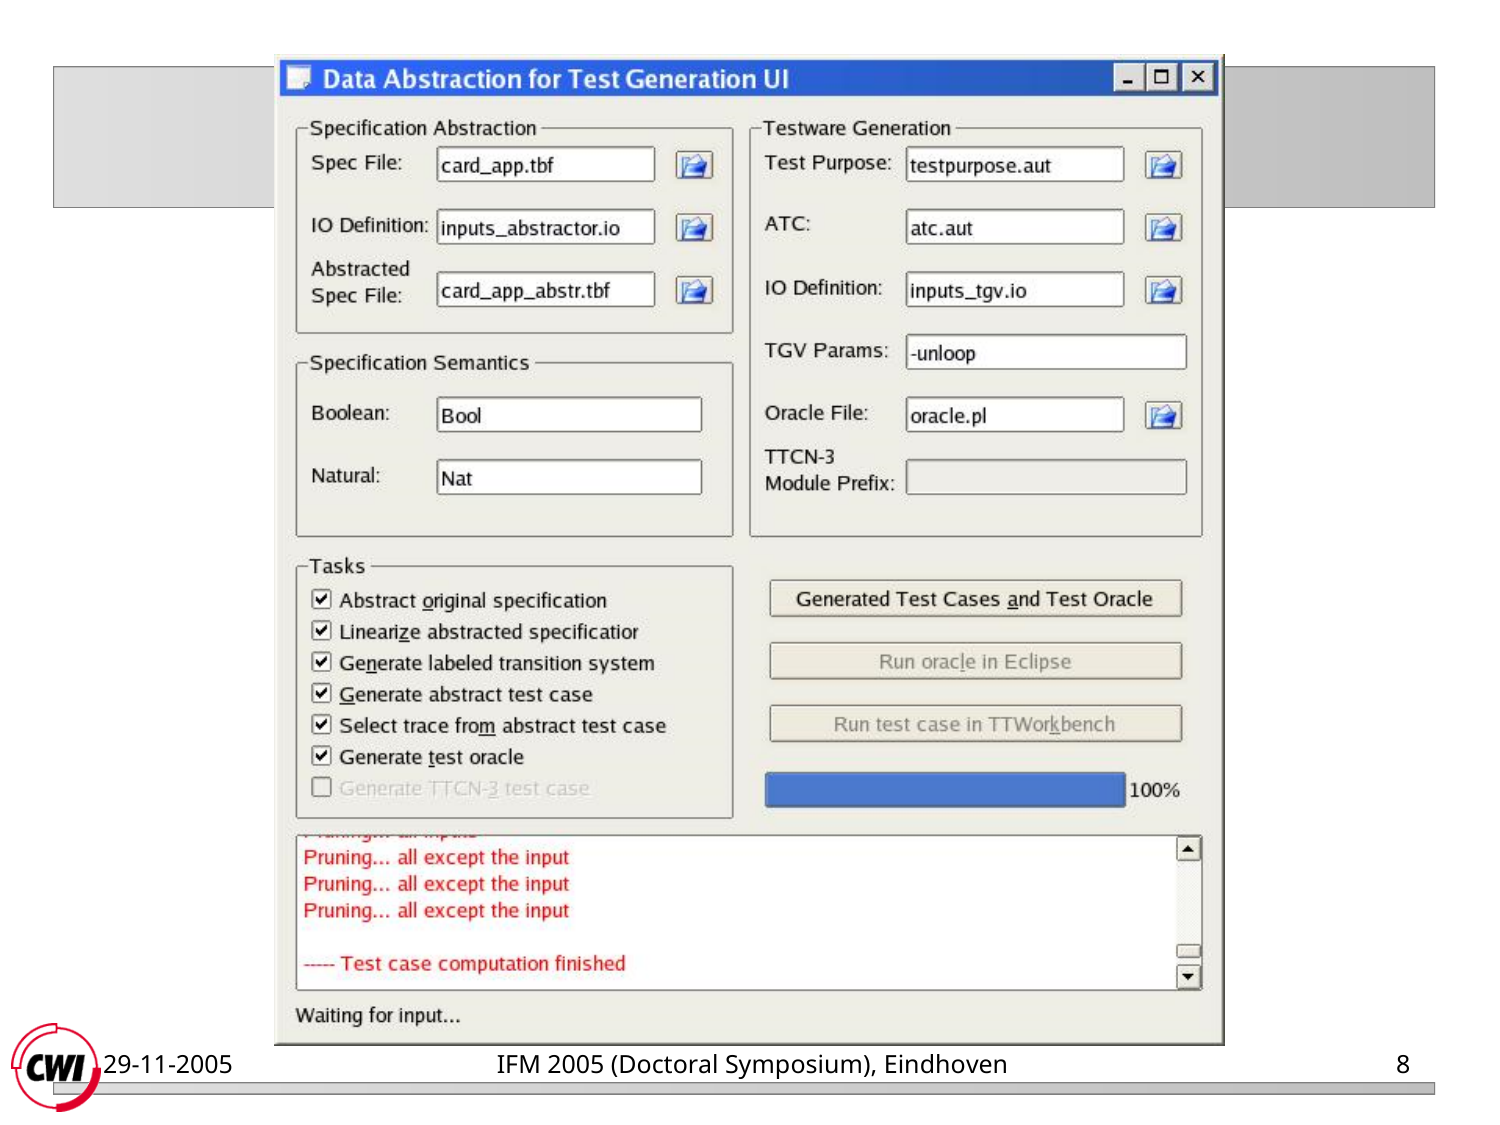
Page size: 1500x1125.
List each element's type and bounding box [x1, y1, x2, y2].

picture [274, 54, 1225, 1046]
picture [11, 1023, 101, 1112]
